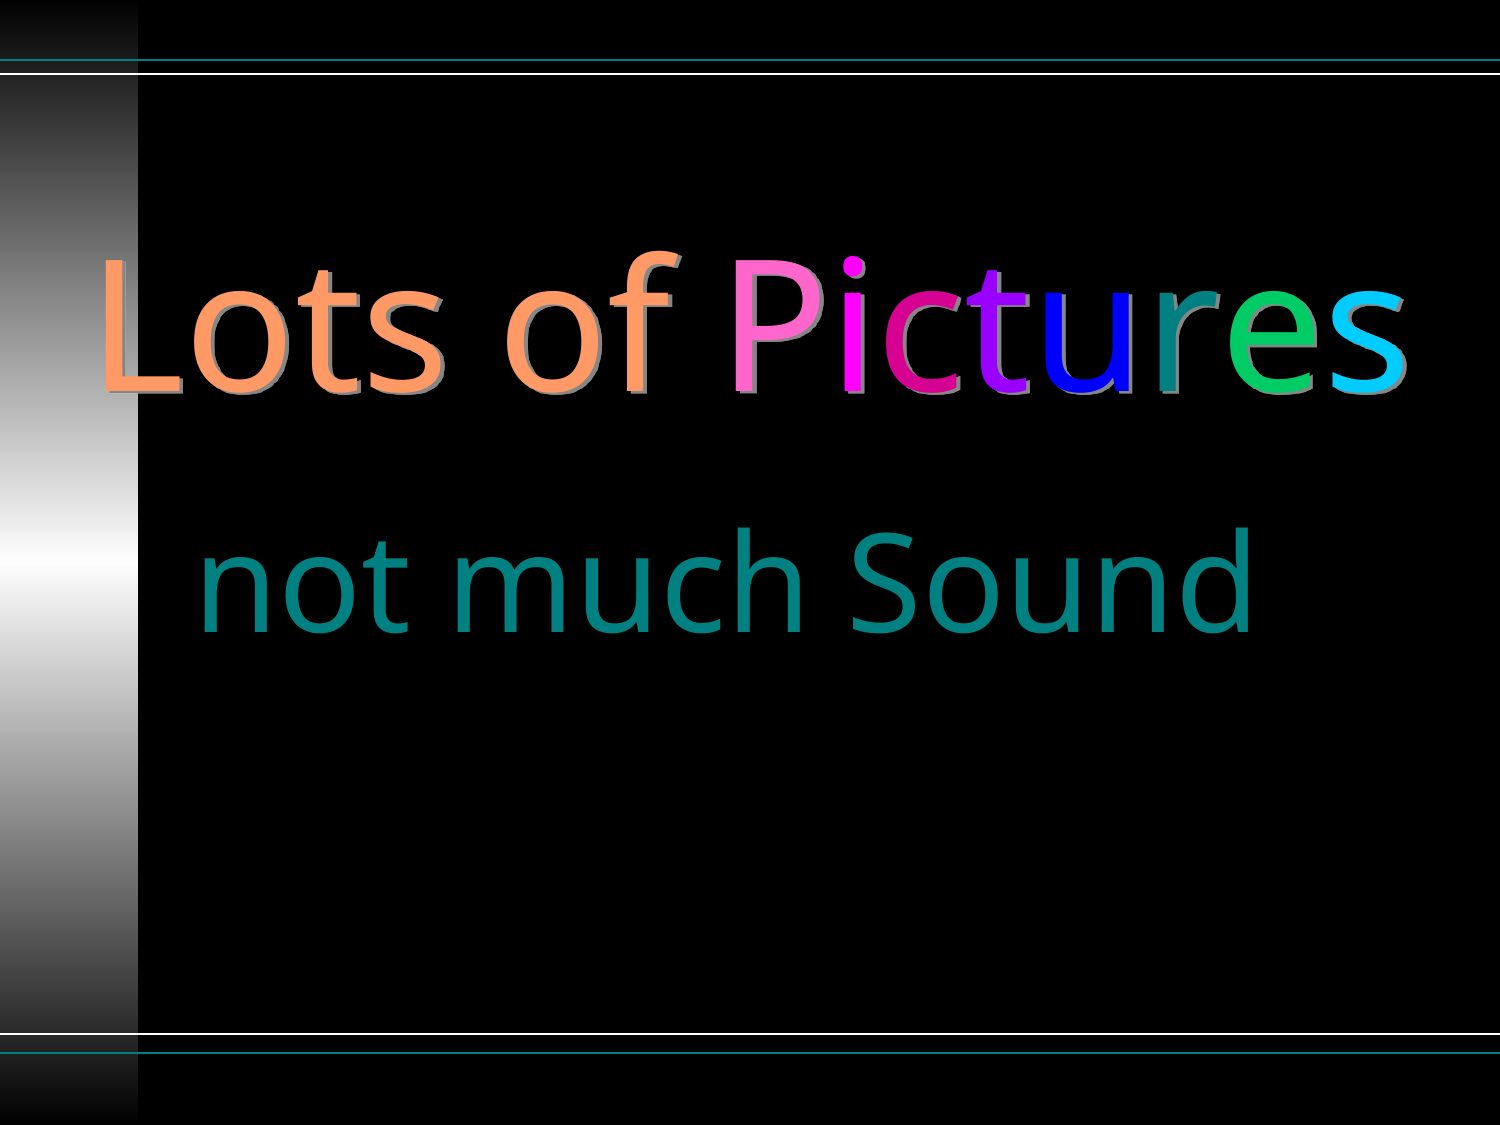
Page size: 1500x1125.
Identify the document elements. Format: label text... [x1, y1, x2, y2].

text_box not much Sound [0, 487, 1276, 668]
text_box Lots of Pictures [0, 199, 1500, 436]
